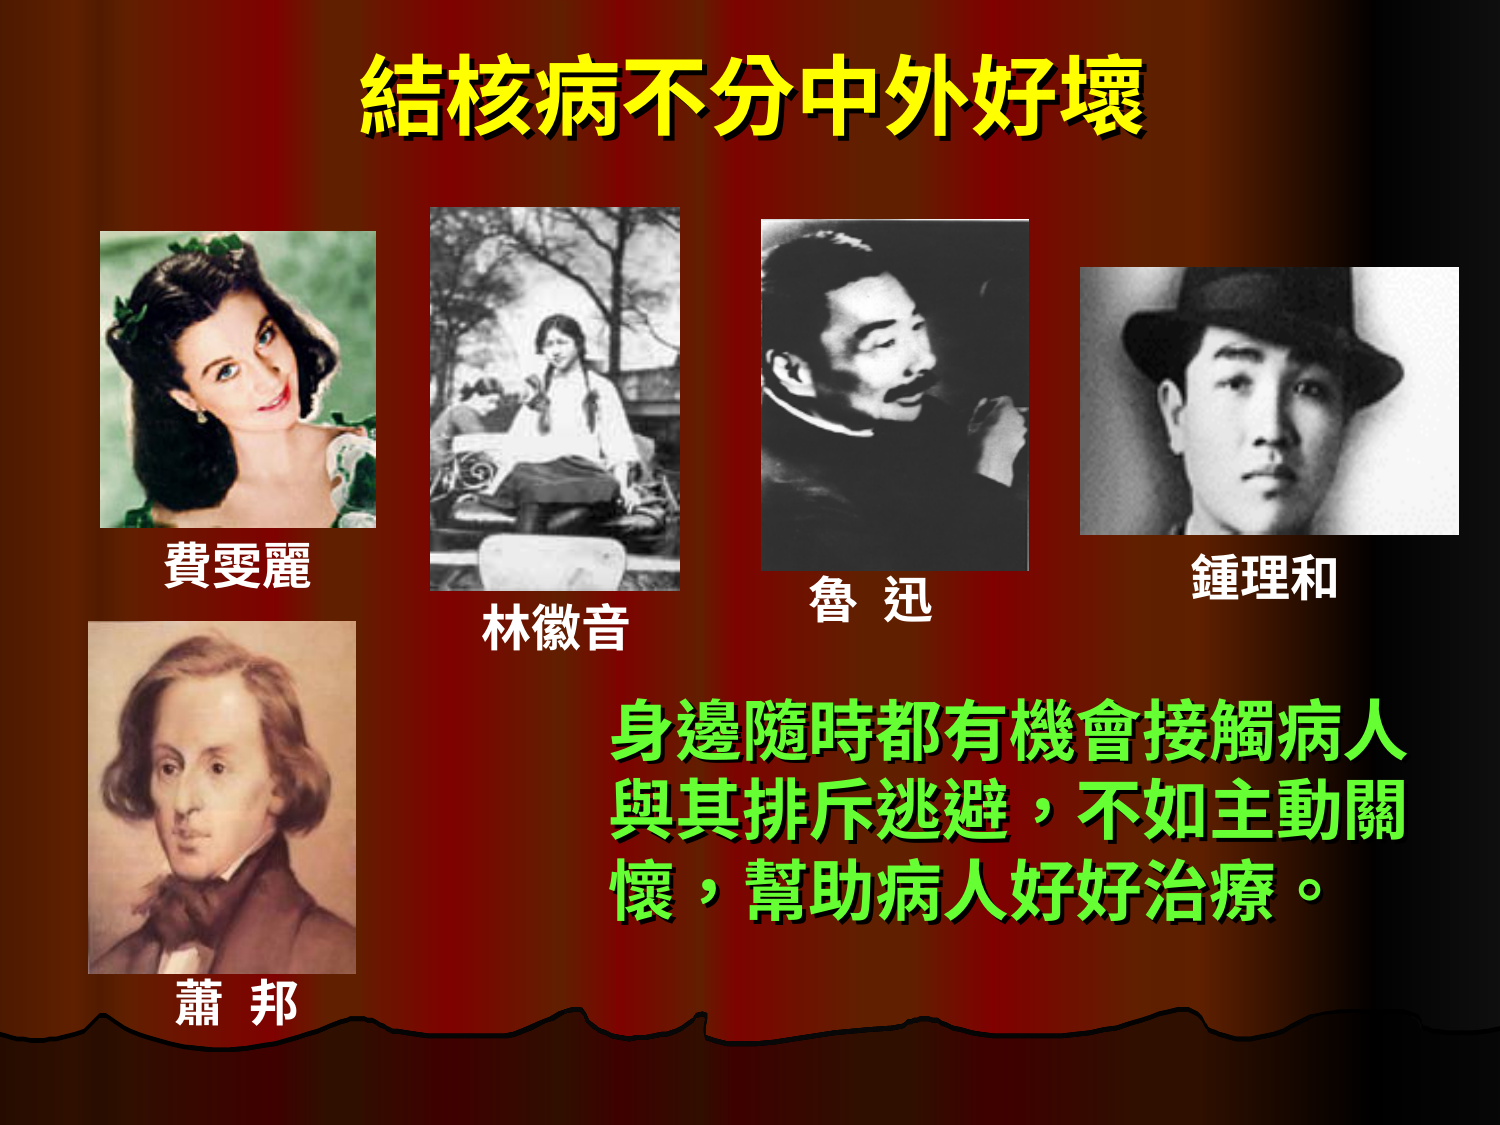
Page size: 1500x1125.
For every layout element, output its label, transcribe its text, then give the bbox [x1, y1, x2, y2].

text_box 林徽音 [466, 588, 650, 664]
text_box 魯 迅 [793, 560, 1046, 636]
text_box 鍾理和 [1175, 538, 1359, 614]
picture [88, 621, 356, 974]
picture [430, 208, 680, 591]
text_box 費雯麗 [147, 527, 331, 603]
text_box 蕭 邦 [159, 964, 343, 1040]
picture [761, 220, 1029, 571]
list 身邊隨時都有機會接觸病人 與其排斥逃避，不如主動關 懷，幫助病人好好治療。 [537, 680, 1447, 1005]
title 結核病不分中外好壞 [76, 0, 1427, 187]
picture [1080, 267, 1459, 535]
picture [100, 231, 376, 528]
